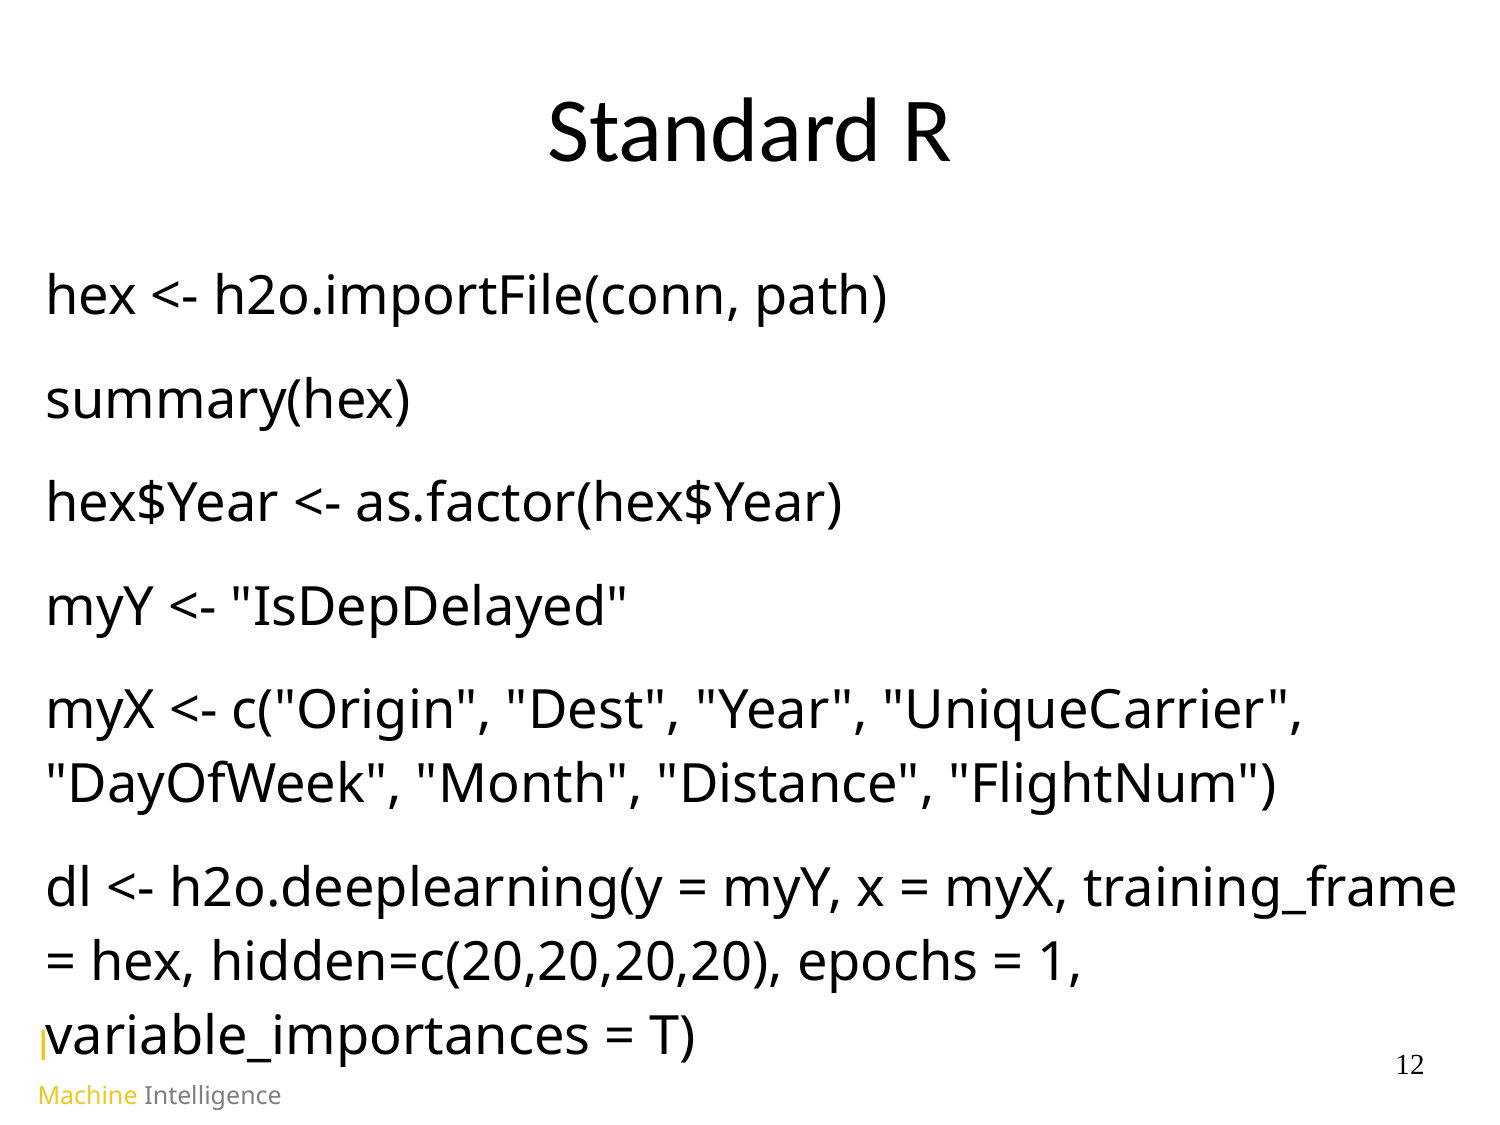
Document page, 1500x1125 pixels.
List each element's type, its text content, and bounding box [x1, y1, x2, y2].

title Standard R [75, 15, 1426, 263]
list hex <- h2o.importFile(conn, path) summary(hex) hex$Year <- as.factor(hex$Year) myY <- "IsDepDelayed" myX <- c("Origin", "Dest", "Year", "UniqueCarrier", "DayOfWeek", "Month", "Distance", "FlightNum") dl <- h2o.deeplearning(y = myY, x = myX, training_frame = hex, hidden=c(20,20,20,20), epochs = 1, variable_importances = T) [0, 256, 1474, 1120]
